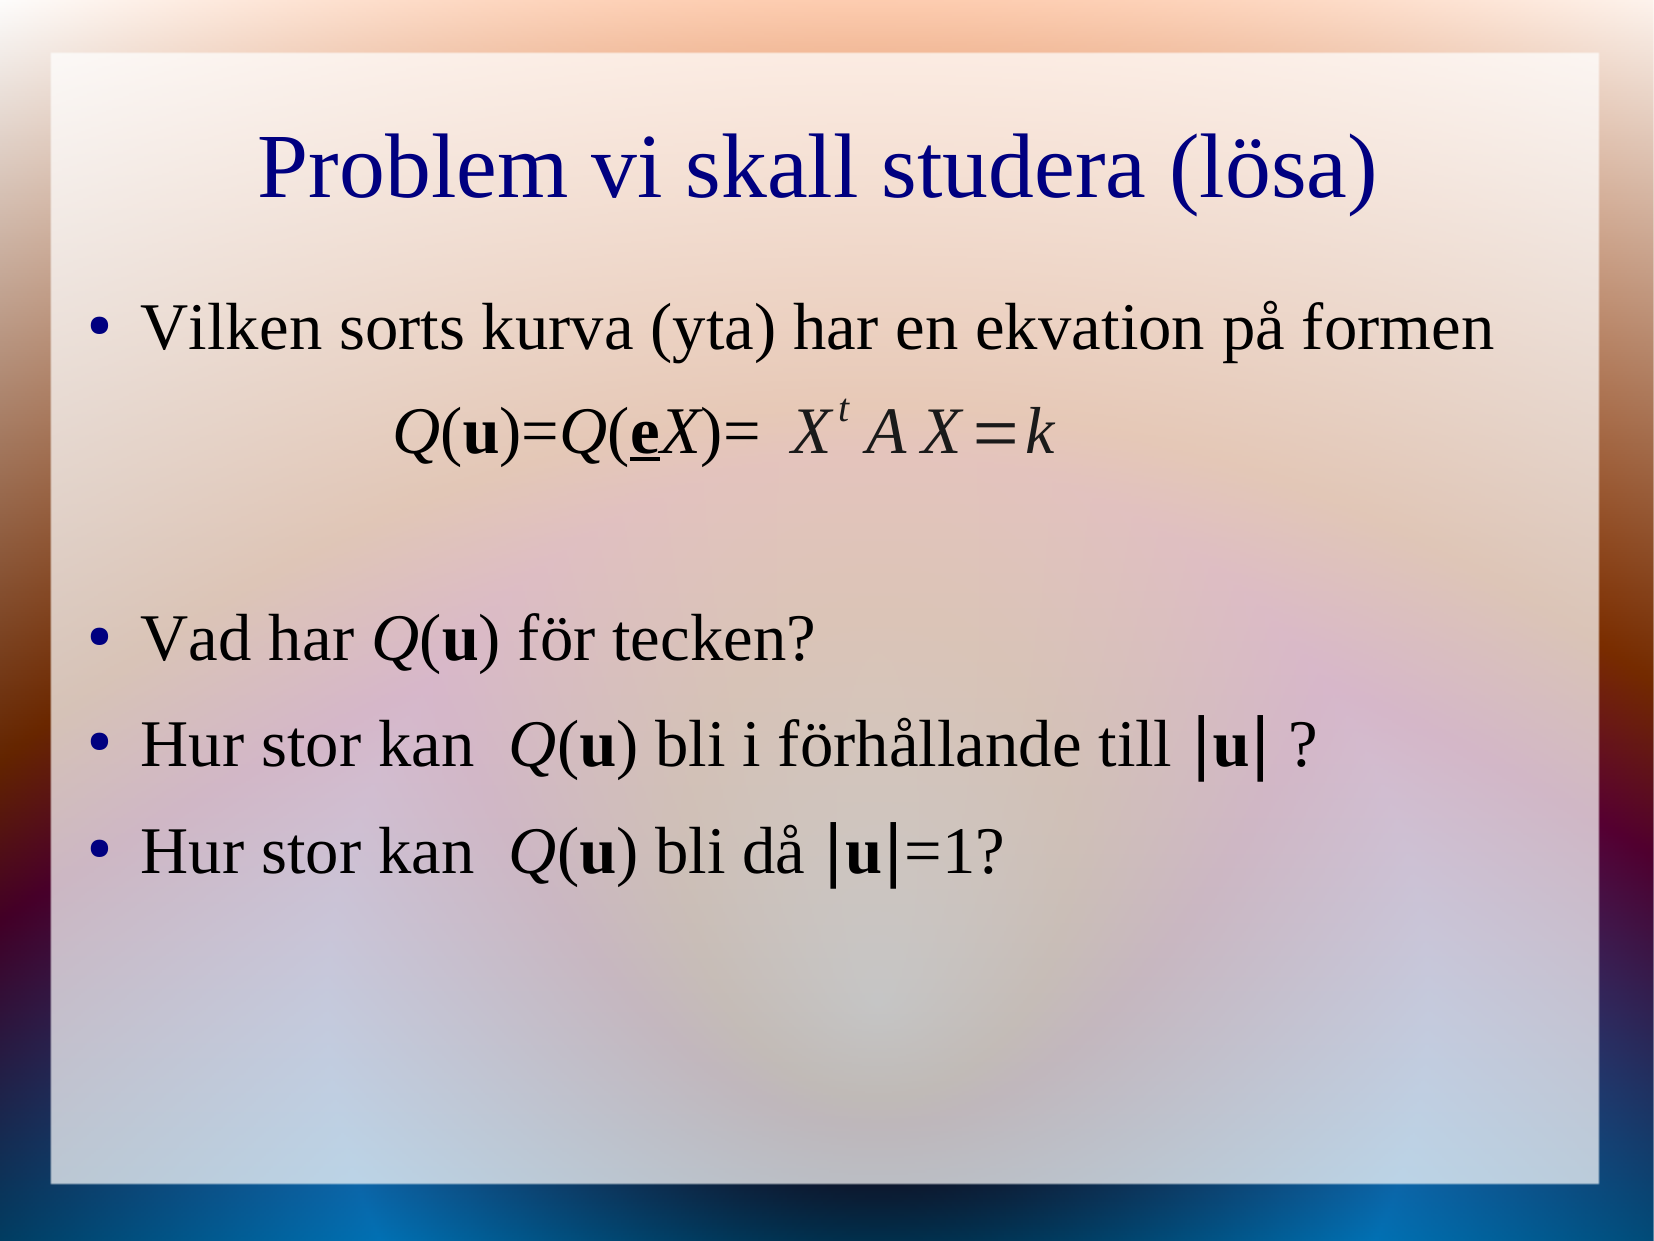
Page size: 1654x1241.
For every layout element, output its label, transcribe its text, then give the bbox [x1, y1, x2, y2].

list Vilken sorts kurva (yta) har en ekvation på formen Q(u)=Q(eX)= Vad har Q(u) för tecken? Hur stor kan Q(u) bli i förhållande till |u| ? Hur stor kan Q(u) bli då |u|=1? [70, 290, 1559, 1019]
picture [0, 0, 1654, 1241]
title Problem vi skall studera (lösa) [75, 70, 1564, 263]
chart [781, 385, 1061, 469]
